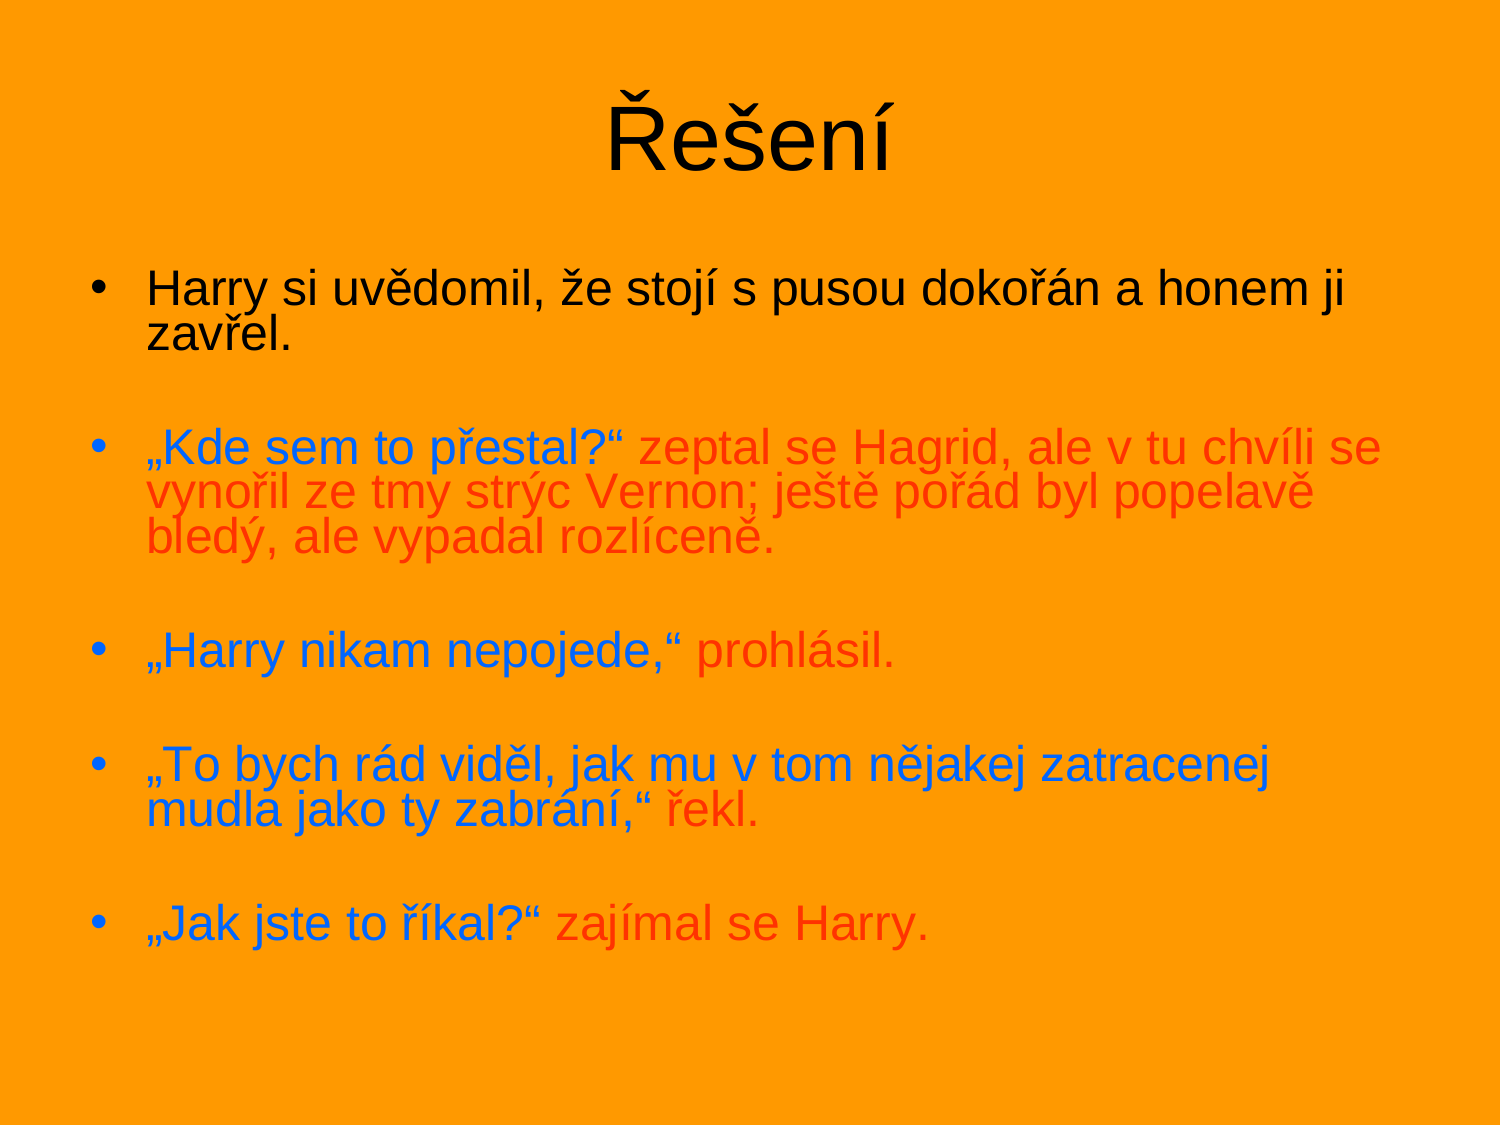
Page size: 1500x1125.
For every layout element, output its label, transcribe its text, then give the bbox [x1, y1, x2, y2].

list Harry si uvědomil, že stojí s pusou dokořán a honem ji zavřel. „Kde sem to přestal?“ zeptal se Hagrid, ale v tu chvíli se vynořil ze tmy strýc Vernon; ještě pořád byl popelavě bledý, ale vypadal rozlíceně. „Harry nikam nepojede,“ prohlásil. „To bych rád viděl, jak mu v tom nějakej zatracenej mudla jako ty zabrání,“ řekl. „Jak jste to říkal?“ zajímal se Harry. [75, 262, 1426, 1062]
title Řešení [75, 45, 1426, 233]
